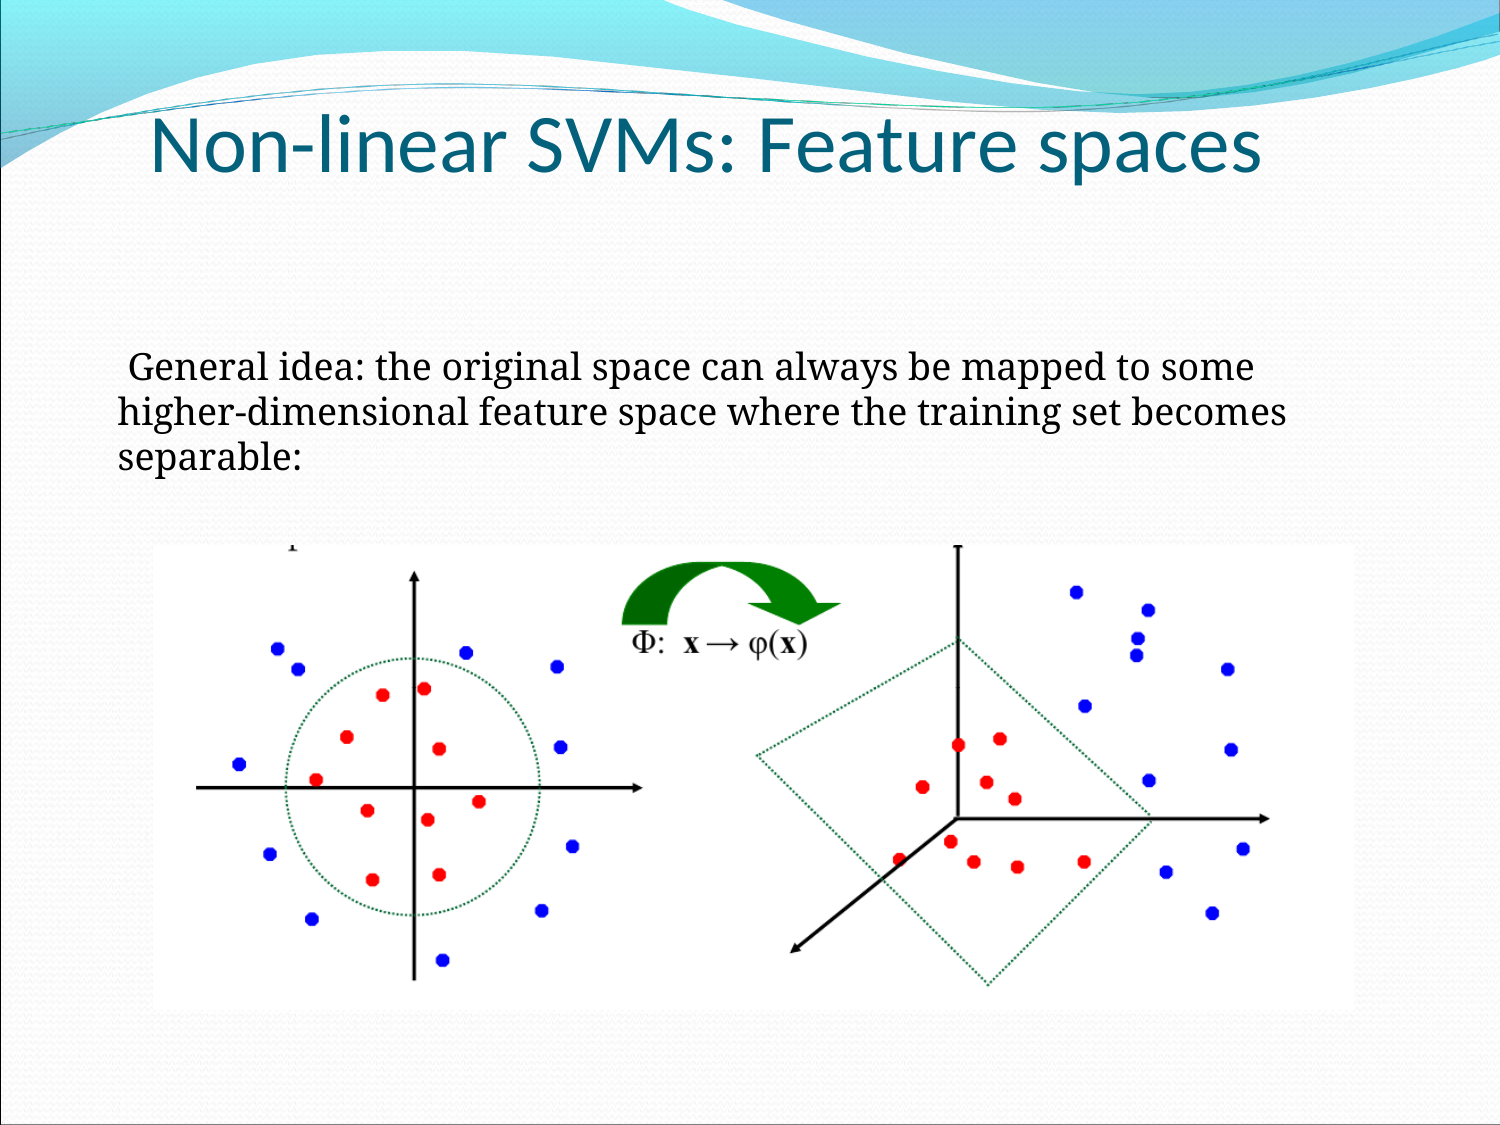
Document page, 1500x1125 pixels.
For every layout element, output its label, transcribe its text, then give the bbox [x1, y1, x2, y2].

text_box General idea: the original space can always be mapped to some higher-dimensional feature space where the training set becomes separable: [102, 335, 1374, 485]
text_box Non-linear SVMs: Feature spaces [134, 81, 1420, 297]
picture [0, 0, 1500, 1125]
